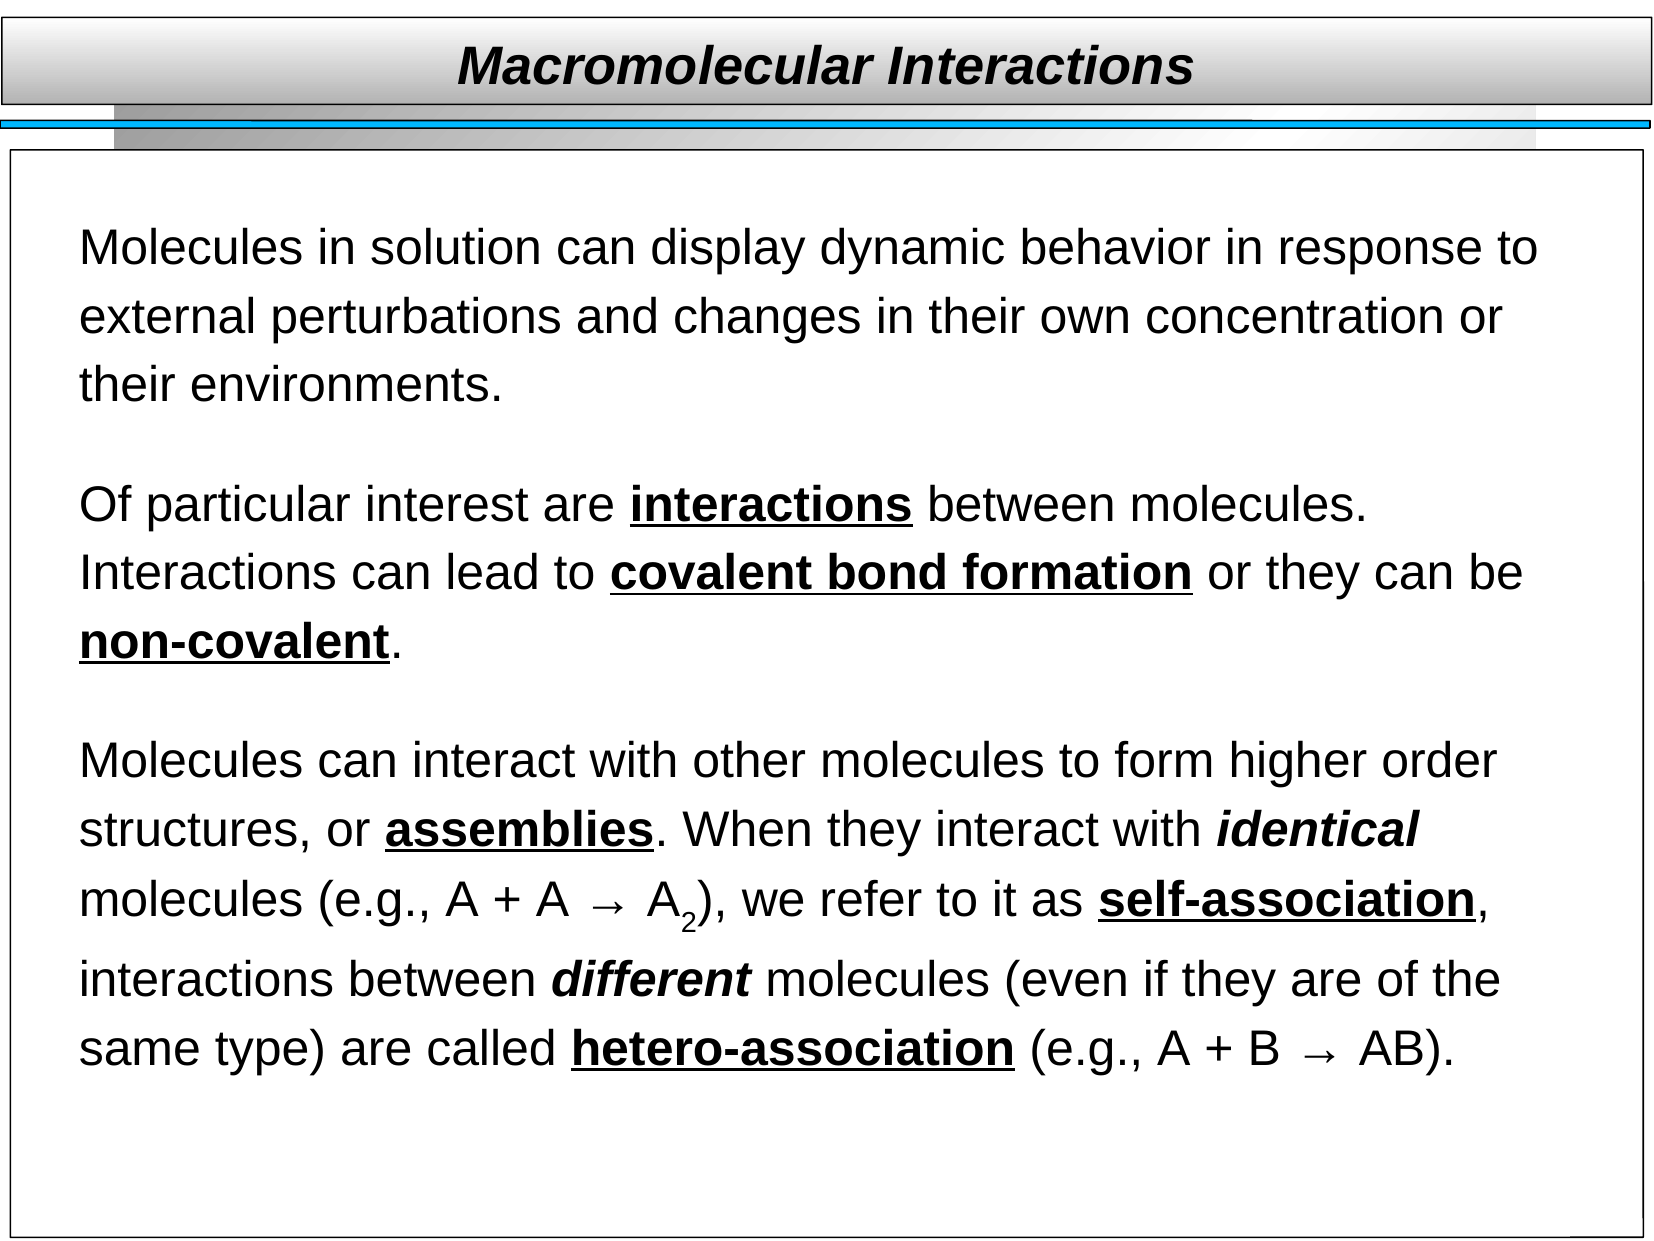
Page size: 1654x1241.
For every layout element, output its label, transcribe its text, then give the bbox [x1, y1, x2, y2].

text_box [10, 149, 1644, 1238]
text_box Molecules in solution can display dynamic behavior in response to external perturbations and changes in their own concentration or their environments. Of particular interest are interactions between molecules. Interactions can lead to covalent bond formation or they can be non-covalent. Molecules can interact with other molecules to form higher order structures, or assemblies. When they interact with identical molecules (e.g., A + A → A2), we refer to it as self-association, interactions between different molecules (even if they are of the same type) are called hetero-association (e.g., A + B → AB). [78, 203, 1615, 1088]
text_box Macromolecular Interactions [1, 17, 1652, 105]
text_box [0, 120, 1651, 129]
